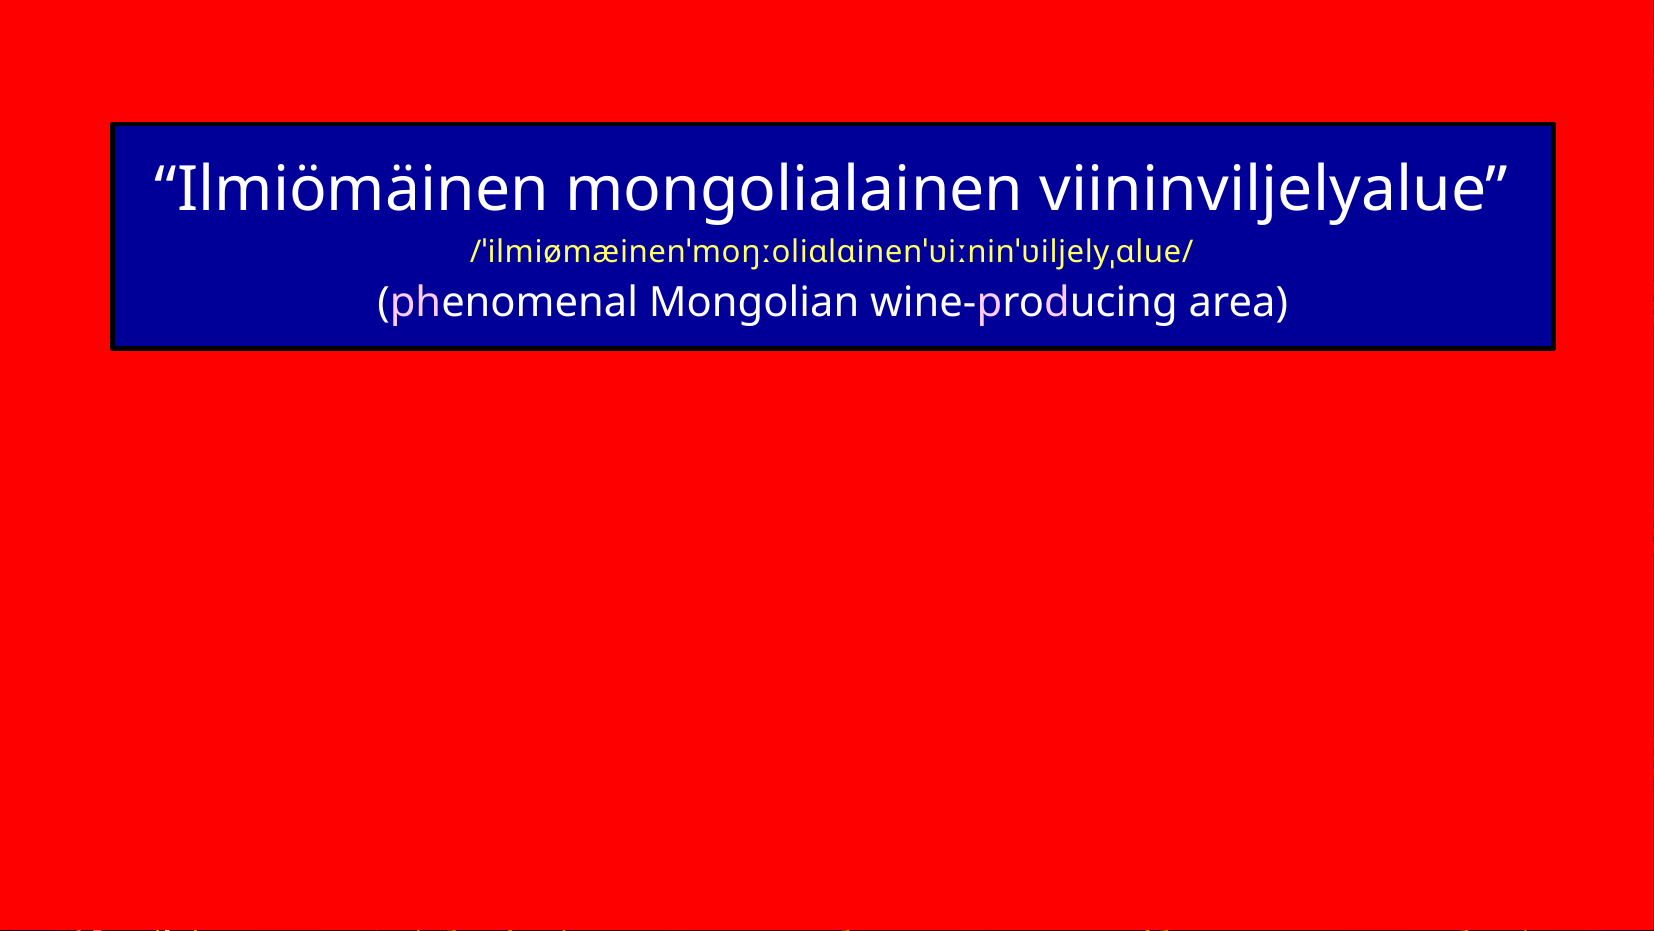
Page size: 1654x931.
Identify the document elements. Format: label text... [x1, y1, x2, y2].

text_box “Ilmiömäinen mongolialainen viininviljelyalue” /ˈilmiømæinenˈmoŋːoliɑlɑinenˈʋiːninˈʋiljelyˌɑlue/ (phenomenal Mongolian wine-producing area) [112, 124, 1554, 349]
text_box [0, 0, 1654, 931]
